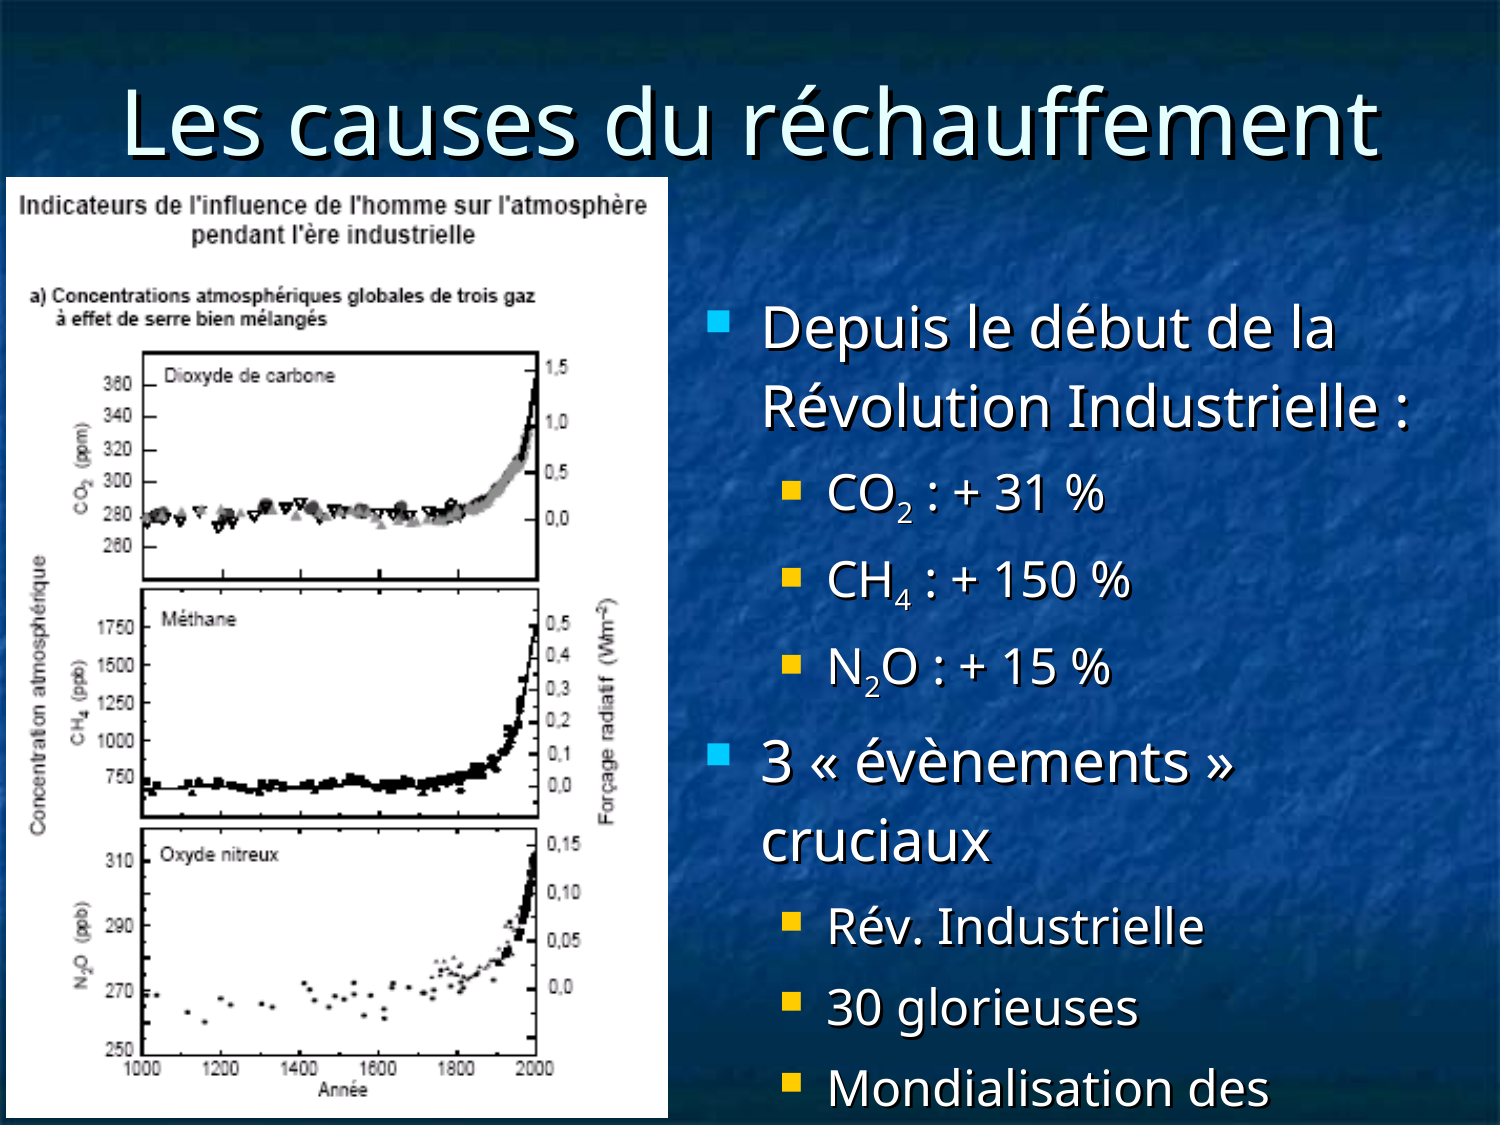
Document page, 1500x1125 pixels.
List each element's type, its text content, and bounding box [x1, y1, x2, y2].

list Depuis le début de la Révolution Industrielle : CO2 : + 31 % CH4 : + 150 % N2O : + 15 % 3 « évènements » cruciaux Rév. Industrielle 30 glorieuses Mondialisation des échanges [689, 278, 1495, 989]
title Les causes du réchauffement [75, 7, 1426, 233]
picture [0, 0, 1500, 1125]
